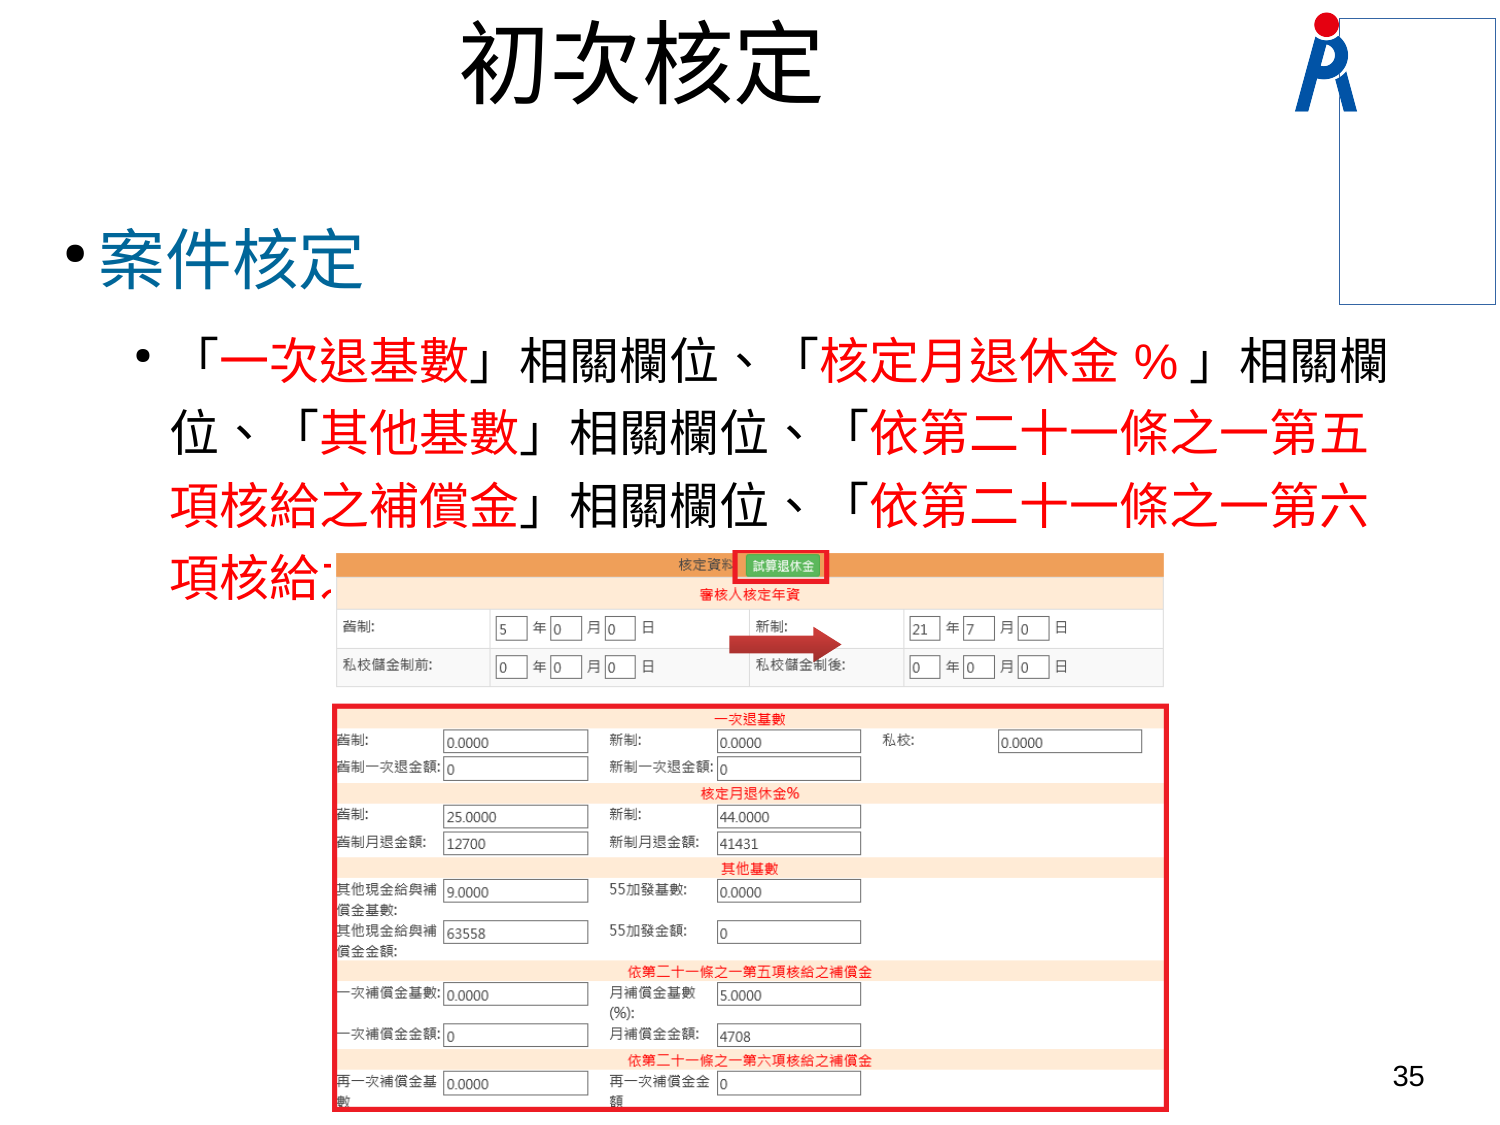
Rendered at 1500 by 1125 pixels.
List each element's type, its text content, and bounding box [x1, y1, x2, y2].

picture [1278, 0, 1374, 128]
picture [331, 550, 1169, 1112]
text_box [729, 626, 842, 663]
slide_number 35 [1169, 1059, 1425, 1110]
list 案件核定 「一次退基數」相關欄位、「核定月退休金%」相關欄位、「其他基數」相關欄位、「依第二十一條之一第五項核給之補償金」相關欄位、「依第二十一條之一第六項核給之補償金」相關欄位 [63, 206, 1414, 950]
title 初次核定 [59, 2, 1225, 113]
